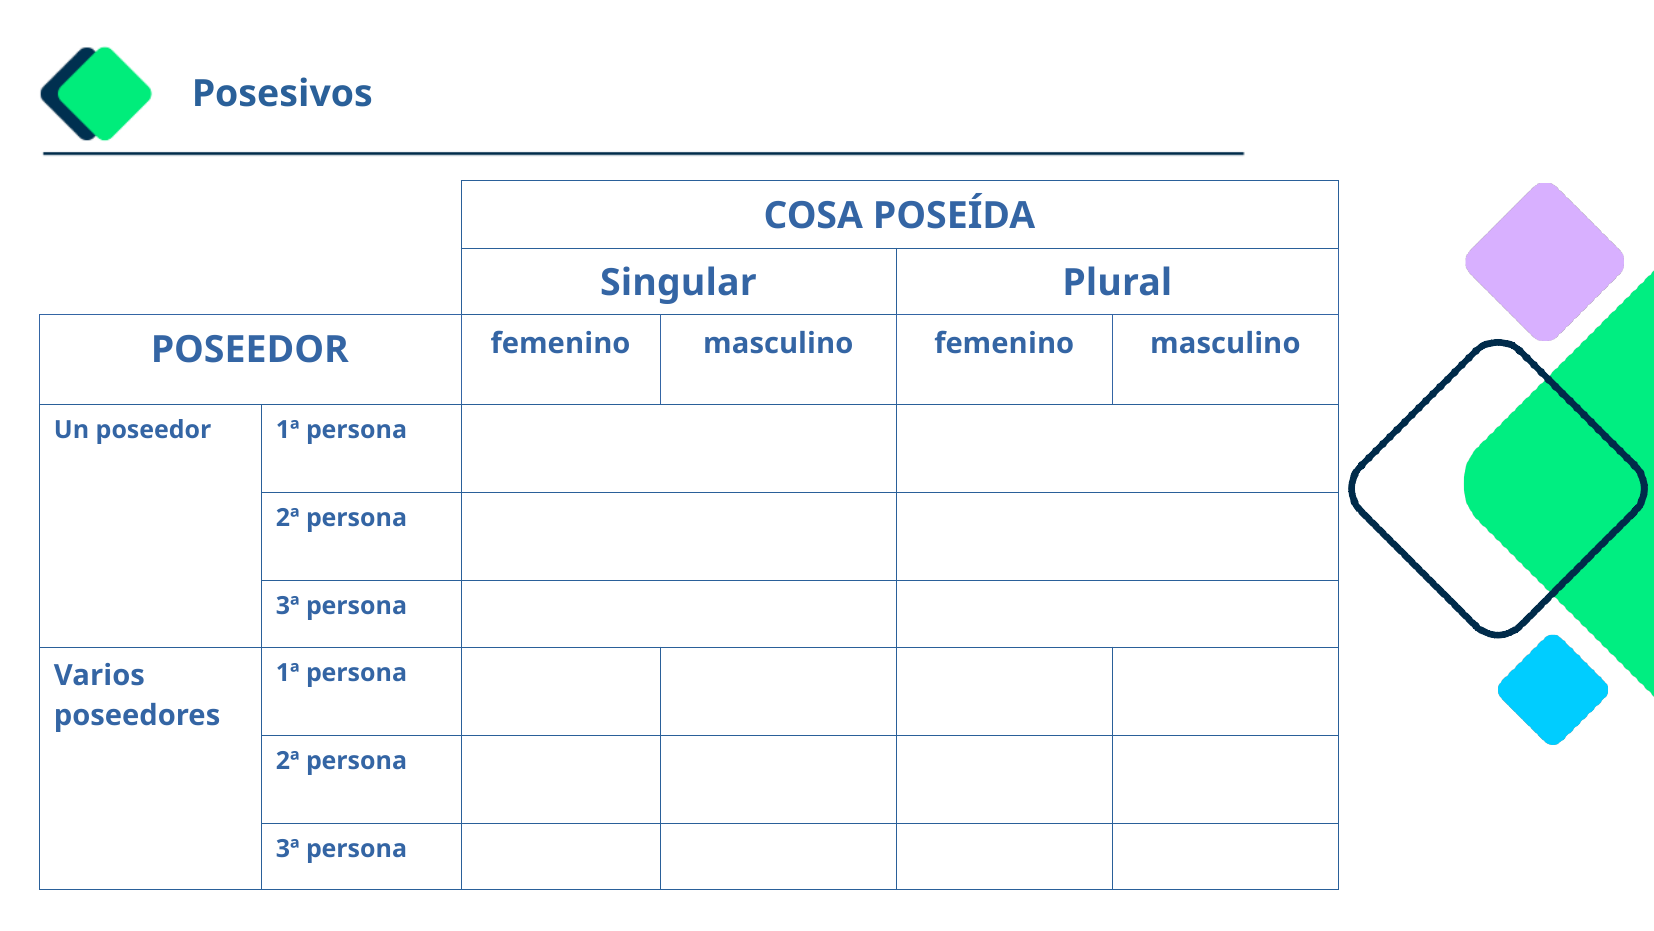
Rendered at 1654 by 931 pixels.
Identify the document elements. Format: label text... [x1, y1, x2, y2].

table_cell Un poseedor [40, 405, 261, 647]
table_cell [462, 824, 660, 889]
table_cell Singular [462, 249, 896, 314]
table_cell [897, 824, 1112, 889]
table_cell [897, 581, 1338, 647]
table_cell [1113, 648, 1338, 735]
table_cell 3ª persona [262, 824, 461, 889]
table_cell masculino [661, 315, 896, 404]
table_cell [39, 248, 461, 314]
table_cell [462, 736, 660, 823]
table_cell 3ª persona [262, 581, 461, 647]
table_header COSA POSEÍDA [462, 181, 1338, 248]
table_cell [1113, 824, 1338, 889]
table_cell [462, 405, 896, 492]
table_cell [897, 405, 1338, 492]
table_cell Varios poseedores [40, 648, 261, 889]
table_cell 2ª persona [262, 736, 461, 823]
table_cell 2ª persona [262, 493, 461, 580]
table_cell [1113, 736, 1338, 823]
table_cell [462, 493, 896, 580]
table_header [40, 181, 461, 248]
table_cell 1ª persona [262, 648, 461, 735]
table_cell femenino [462, 315, 660, 404]
table_cell femenino [897, 315, 1112, 404]
table_cell masculino [1113, 315, 1338, 404]
table_cell Plural [897, 249, 1338, 314]
table_cell [897, 493, 1338, 580]
table_cell POSEEDOR [40, 315, 461, 404]
picture [29, 0, 1654, 931]
table_cell [462, 648, 660, 735]
table_cell [897, 736, 1112, 823]
table_cell 1ª persona [262, 405, 461, 492]
table_cell [661, 824, 896, 889]
table_cell [462, 581, 896, 647]
table_cell [661, 648, 896, 735]
text_box Posesivos [177, 59, 621, 121]
table_cell [661, 736, 896, 823]
table_cell [897, 648, 1112, 735]
